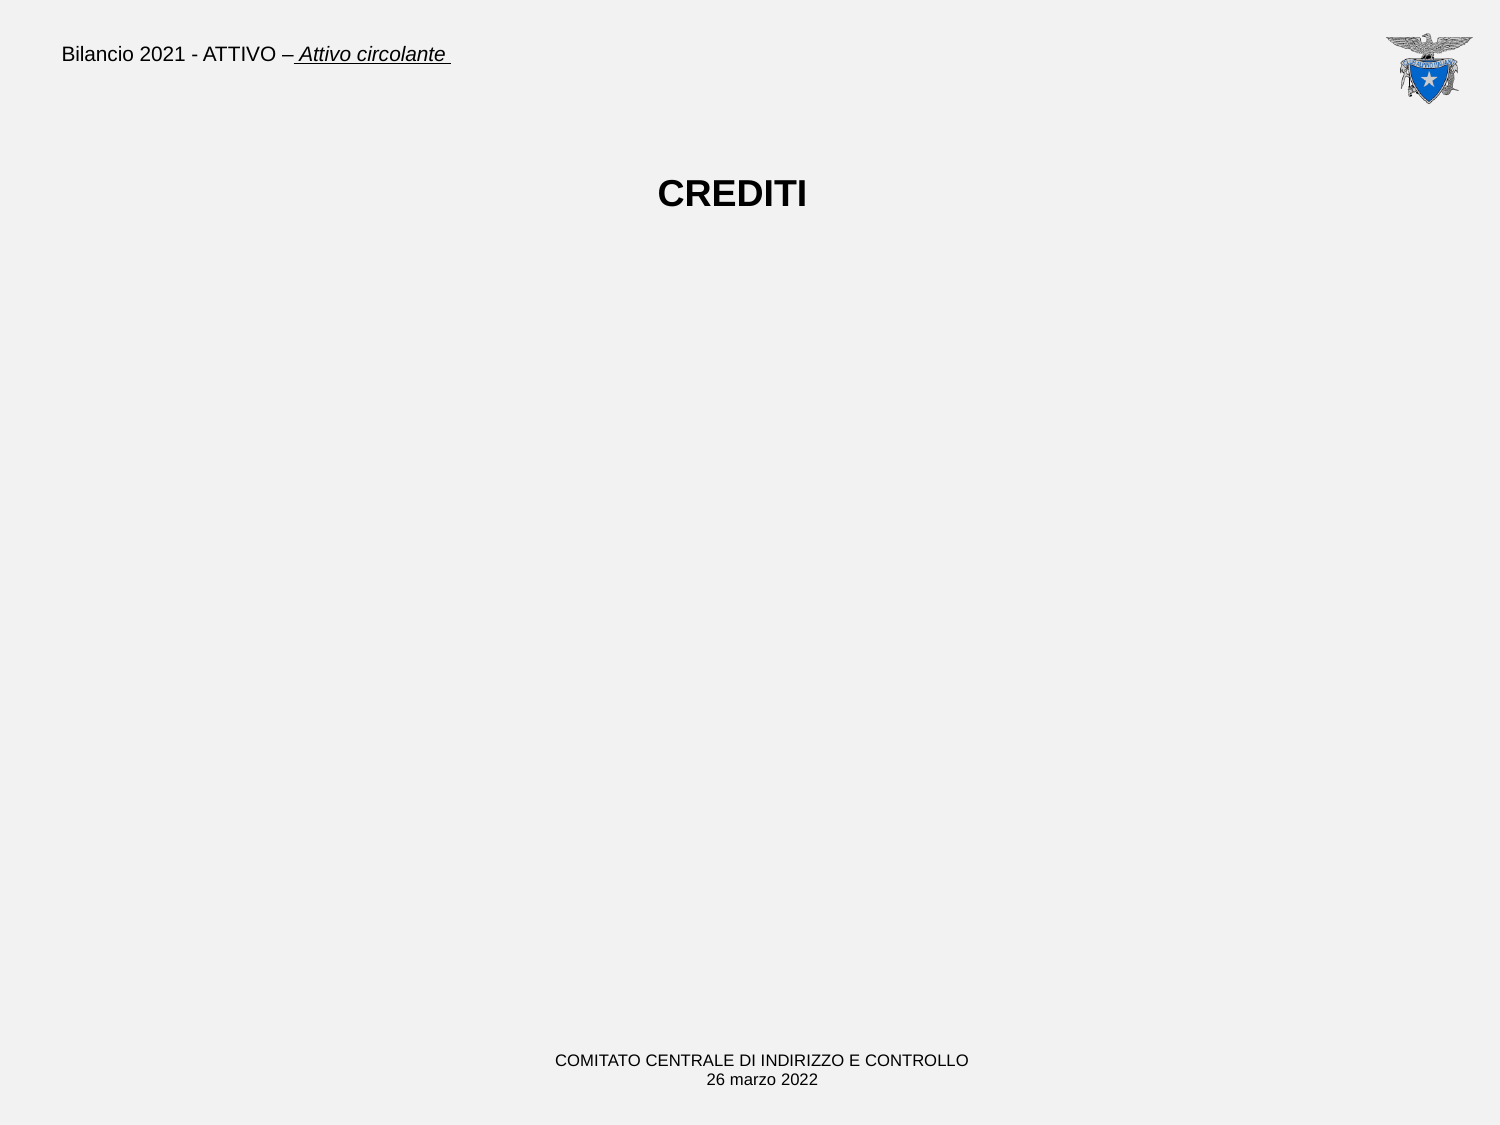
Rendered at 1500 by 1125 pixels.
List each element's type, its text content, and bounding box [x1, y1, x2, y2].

picture [1382, 29, 1477, 112]
text_box COMITATO CENTRALE DI INDIRIZZO E CONTROLLO 26 marzo 2022 [278, 1044, 1247, 1100]
text_box CREDITI [242, 172, 1223, 215]
text_box Bilancio 2021 - ATTIVO – Attivo circolante [46, 35, 516, 76]
